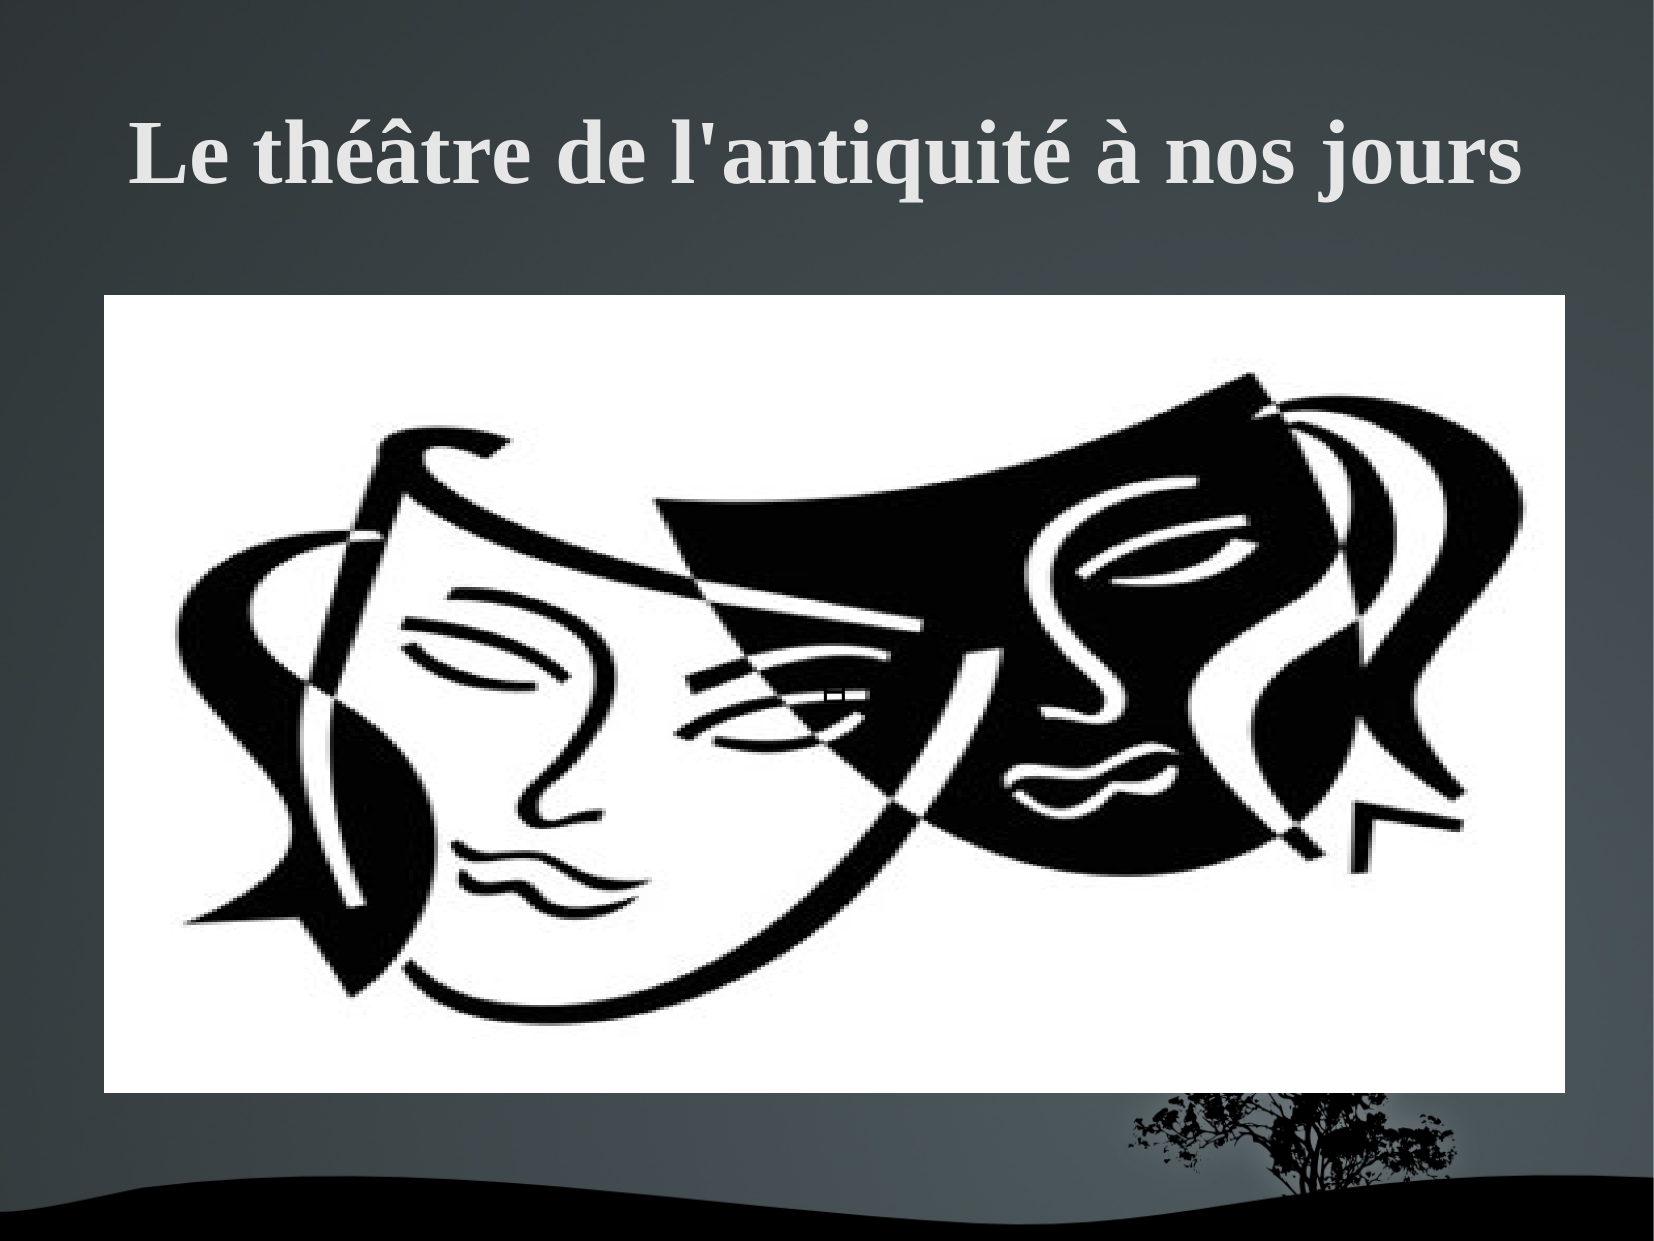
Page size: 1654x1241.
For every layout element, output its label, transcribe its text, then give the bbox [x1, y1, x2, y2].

picture [0, 0, 1654, 1241]
title Le théâtre de l'antiquité à nos jours [82, 49, 1571, 257]
